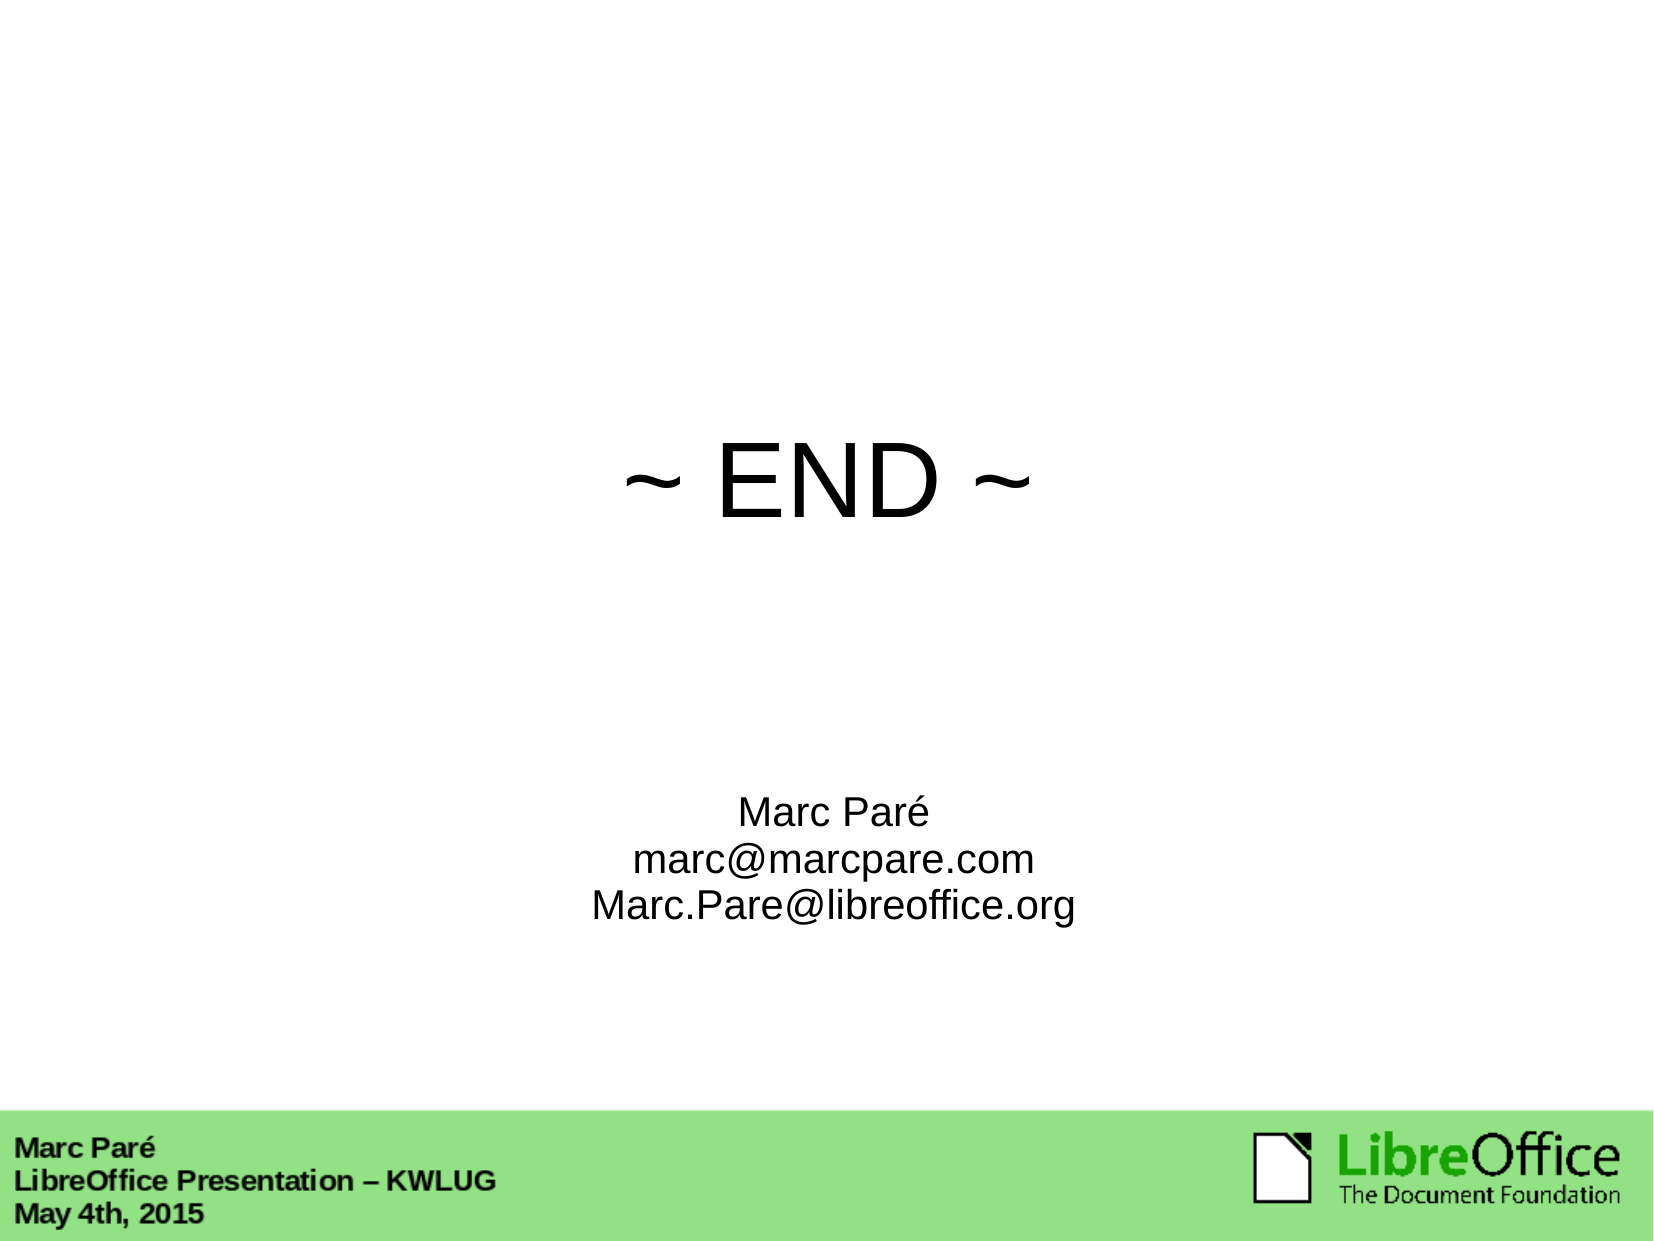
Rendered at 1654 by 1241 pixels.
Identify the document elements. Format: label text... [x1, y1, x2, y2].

text_box Marc Paré marc@marcpare.com Marc.Pare@libreoffice.org [15, 735, 1653, 1029]
list ~ END ~ [0, 420, 1653, 571]
picture [0, 0, 1654, 1241]
